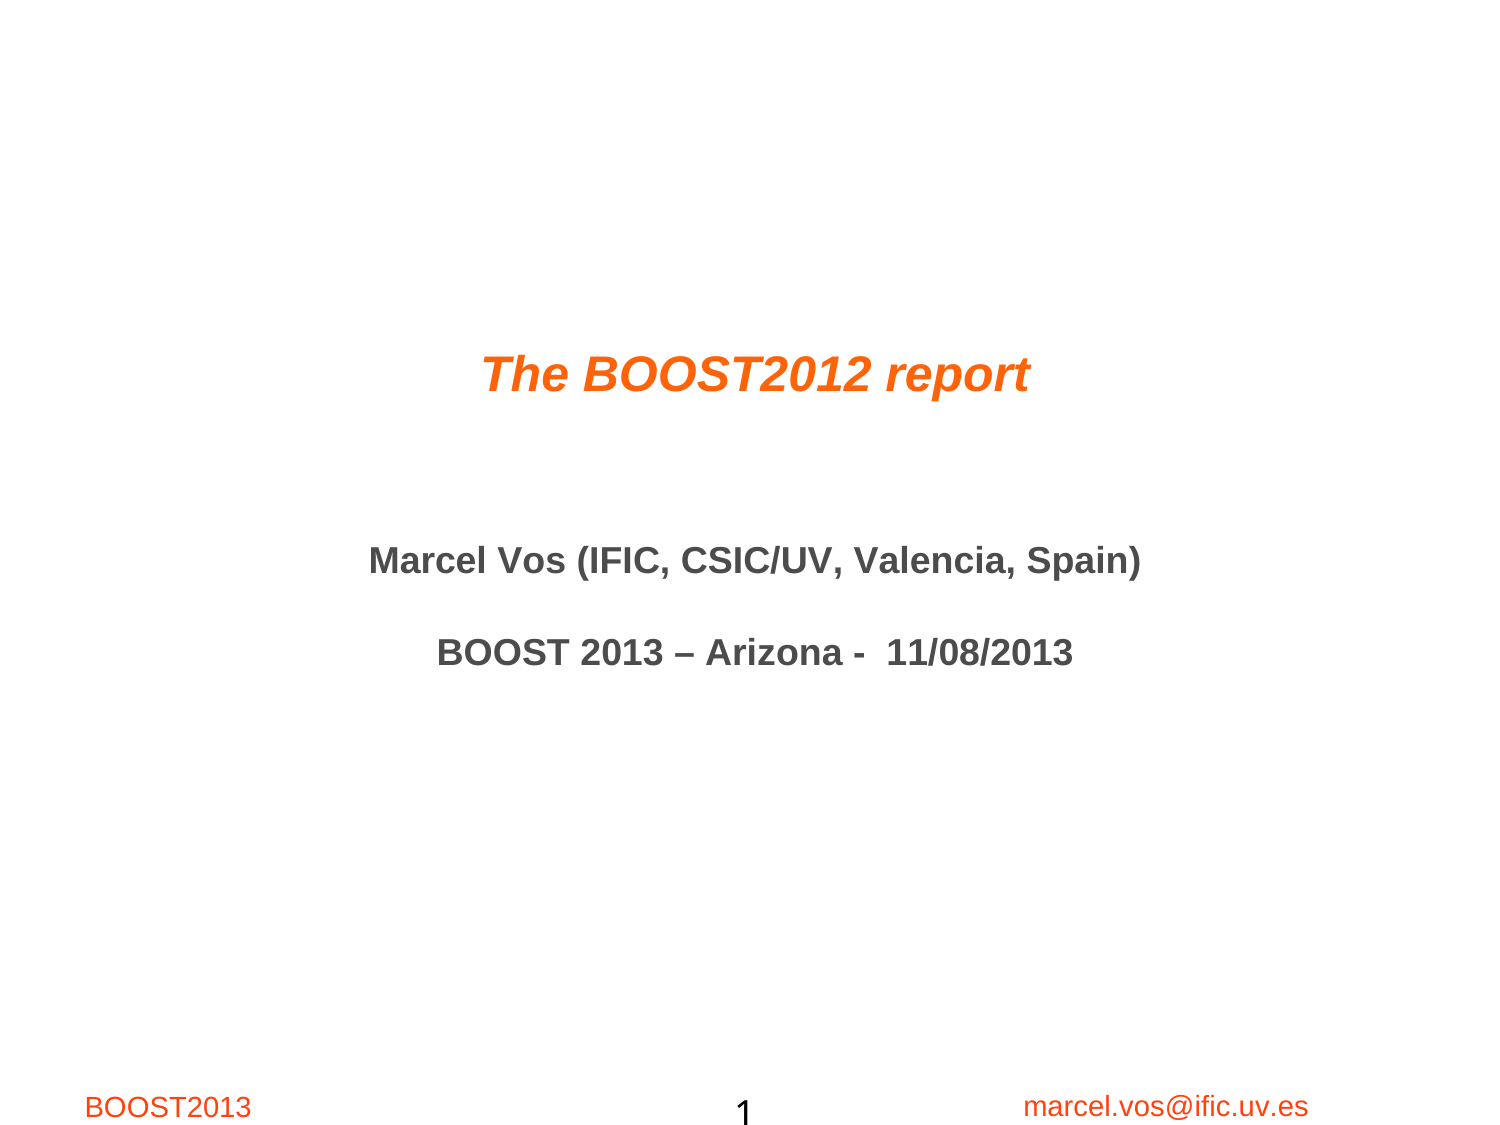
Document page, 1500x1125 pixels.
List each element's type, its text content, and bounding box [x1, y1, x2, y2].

text_box The BOOST2012 report Marcel Vos (IFIC, CSIC/UV, Valencia, Spain) BOOST 2013 – Arizona - 11/08/2013 [67, 208, 1443, 1013]
